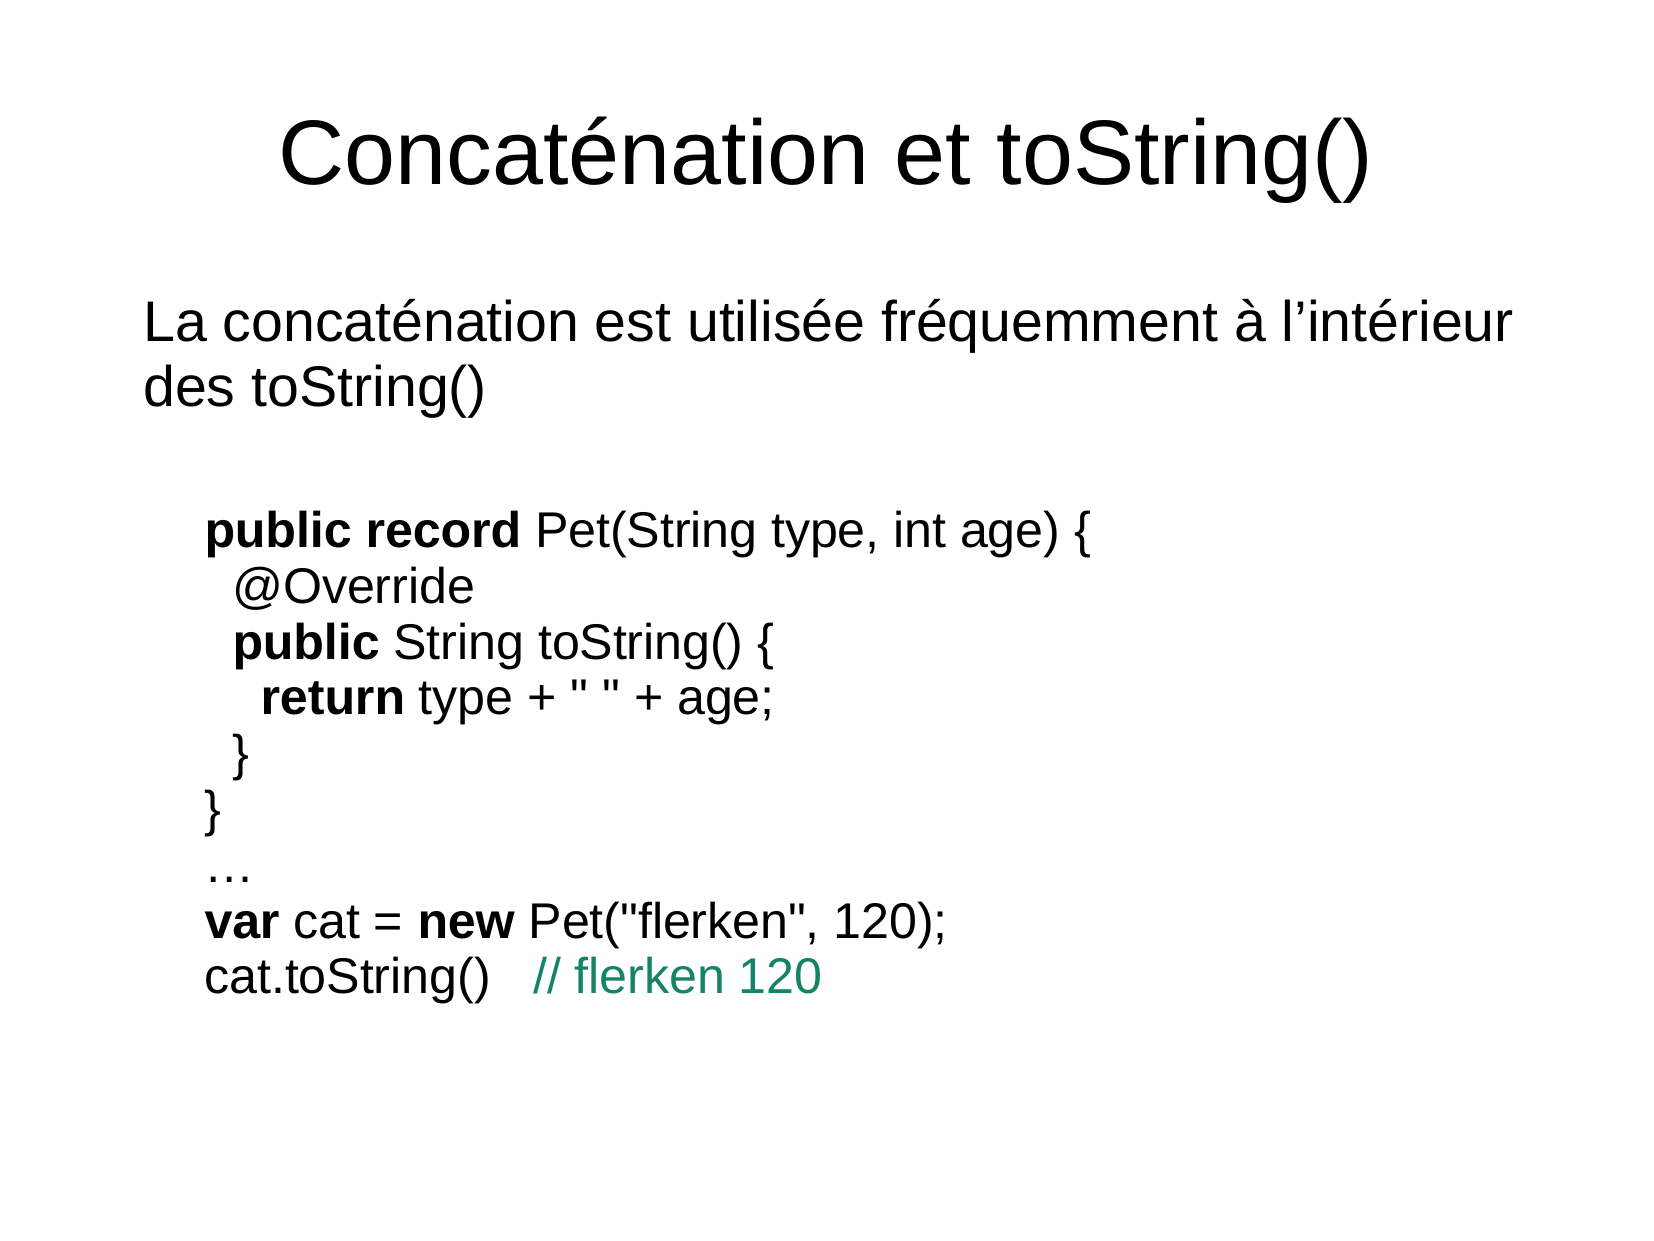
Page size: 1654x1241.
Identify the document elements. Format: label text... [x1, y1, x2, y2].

title Concaténation et toString() [82, 49, 1571, 257]
list La concaténation est utilisée fréquemment à l’intérieur des toString() public record Pet(String type, int age) { @Override public String toString() { return type + " " + age; } } … var cat = new Pet("flerken", 120); cat.toString() // flerken 120 [82, 290, 1571, 1010]
